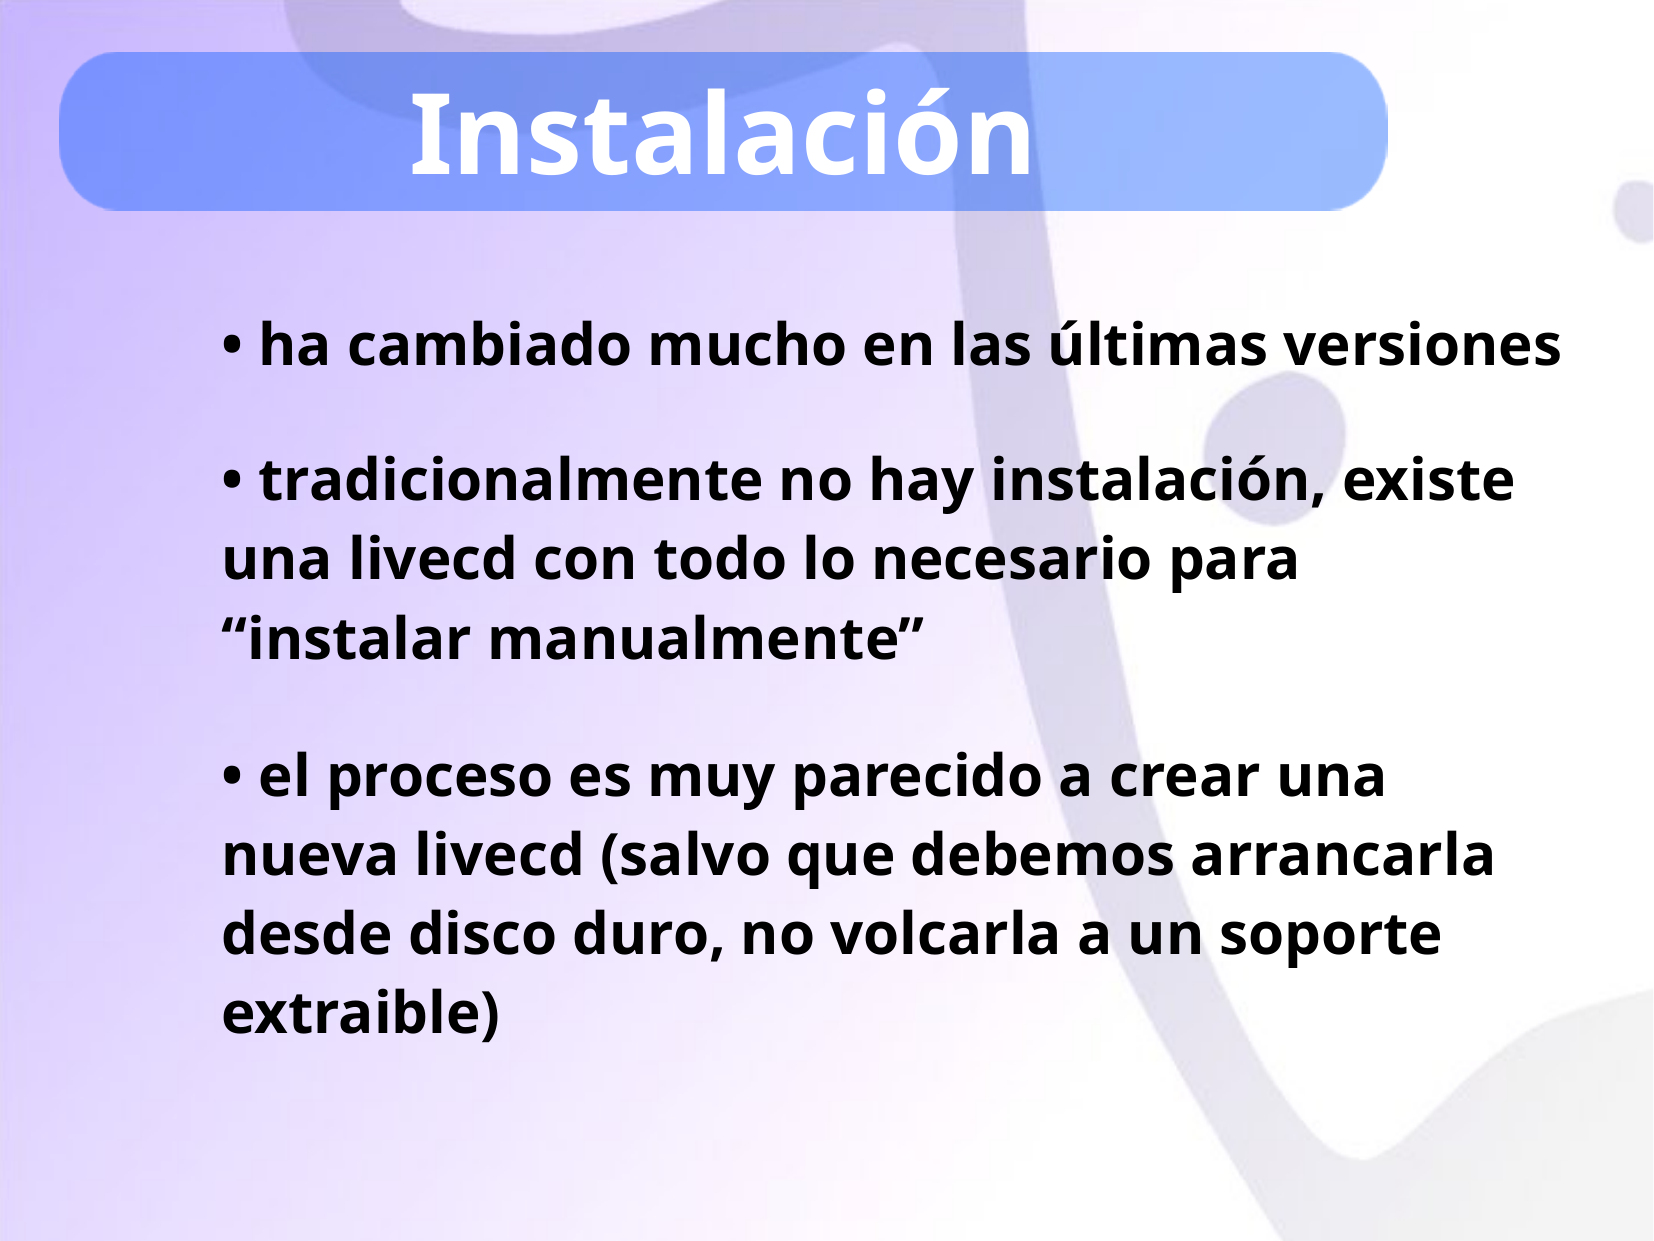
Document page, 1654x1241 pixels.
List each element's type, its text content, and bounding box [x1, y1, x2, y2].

text_box • tradicionalmente no hay instalación, existe una livecd con todo lo necesario para “instalar manualmente” [206, 431, 1565, 674]
text_box • el proceso es muy parecido a crear una nueva livecd (salvo que debemos arrancarla desde disco duro, no volcarla a un soporte extraible) [206, 726, 1565, 1046]
picture [0, 0, 1654, 1241]
text_box • ha cambiado mucho en las últimas versiones [206, 295, 1595, 387]
